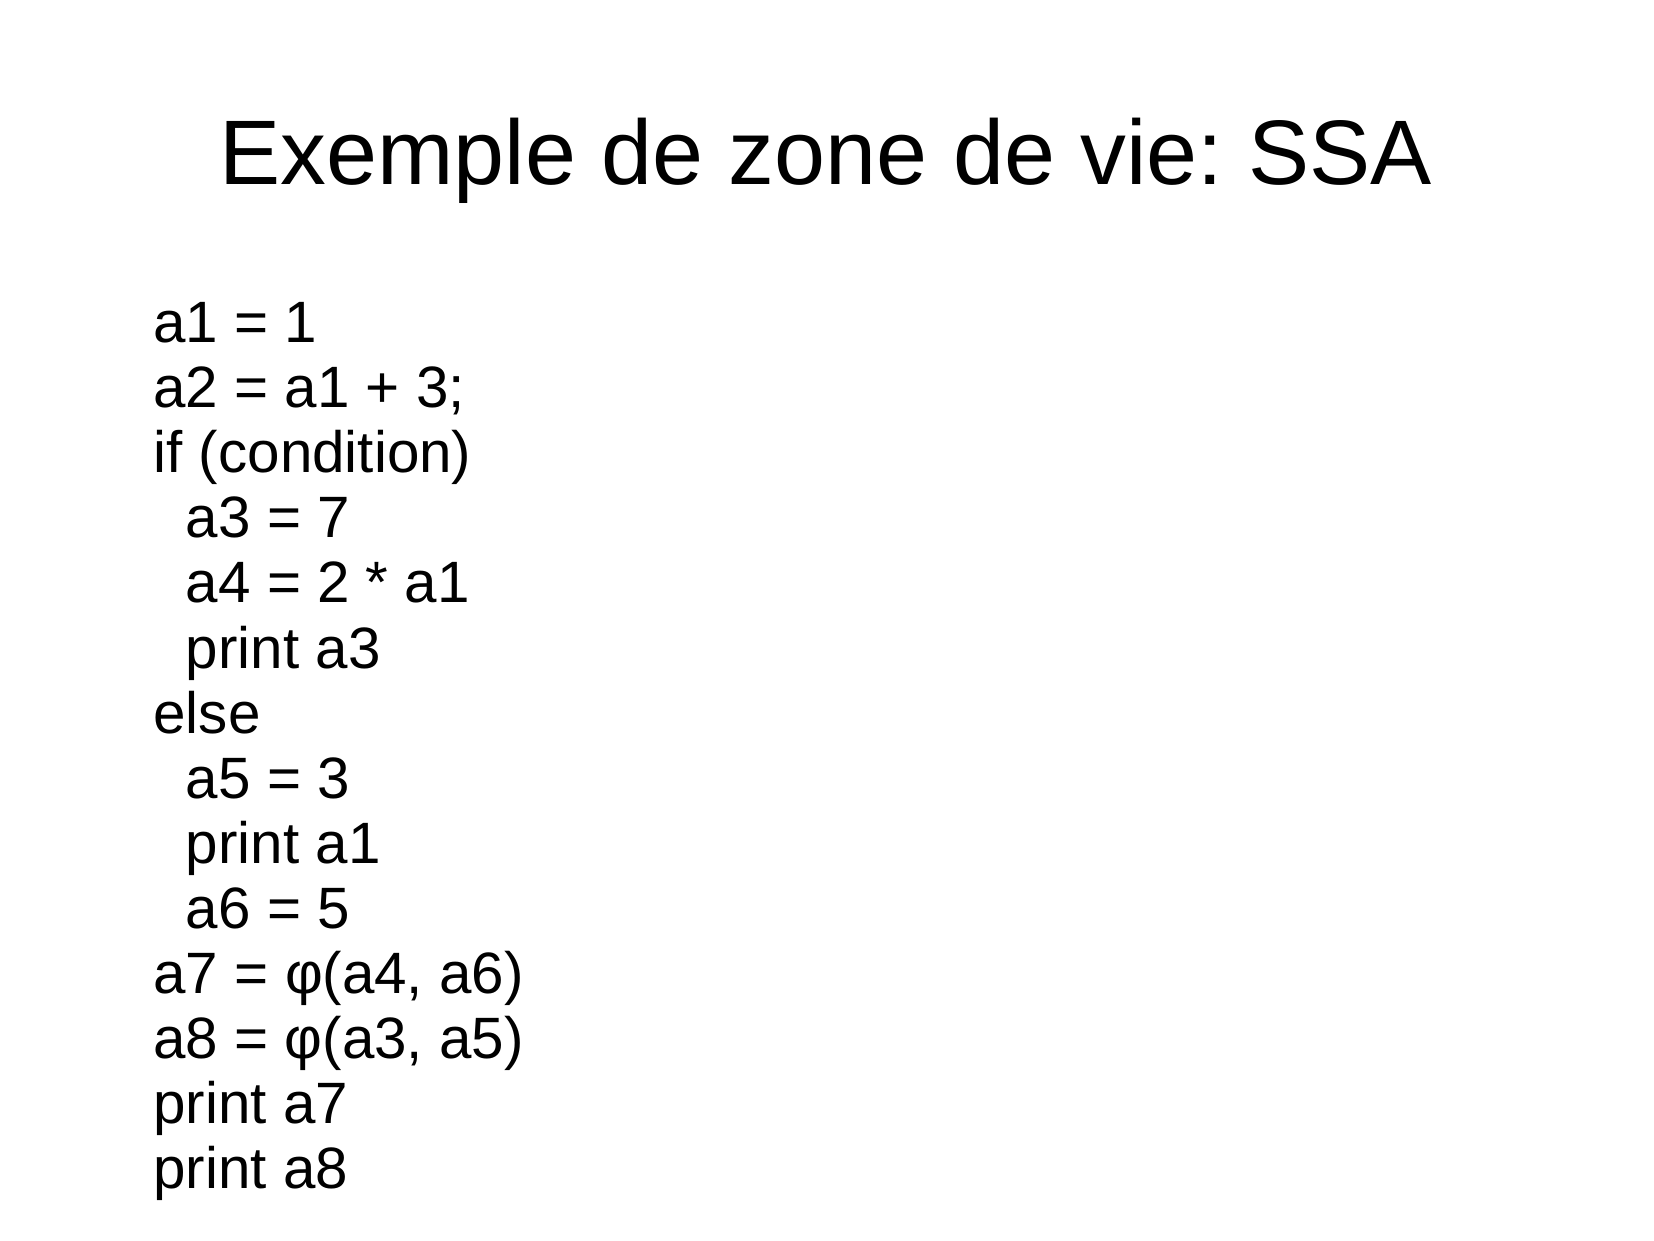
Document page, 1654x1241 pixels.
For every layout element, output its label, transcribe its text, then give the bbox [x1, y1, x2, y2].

list a1 = 1 a2 = a1 + 3; if (condition) a3 = 7 a4 = 2 * a1 print a3 else a5 = 3 print a1 a6 = 5 a7 = φ(a4, a6) a8 = φ(a3, a5) print a7 print a8 [82, 290, 1571, 1201]
title Exemple de zone de vie: SSA [82, 56, 1571, 250]
